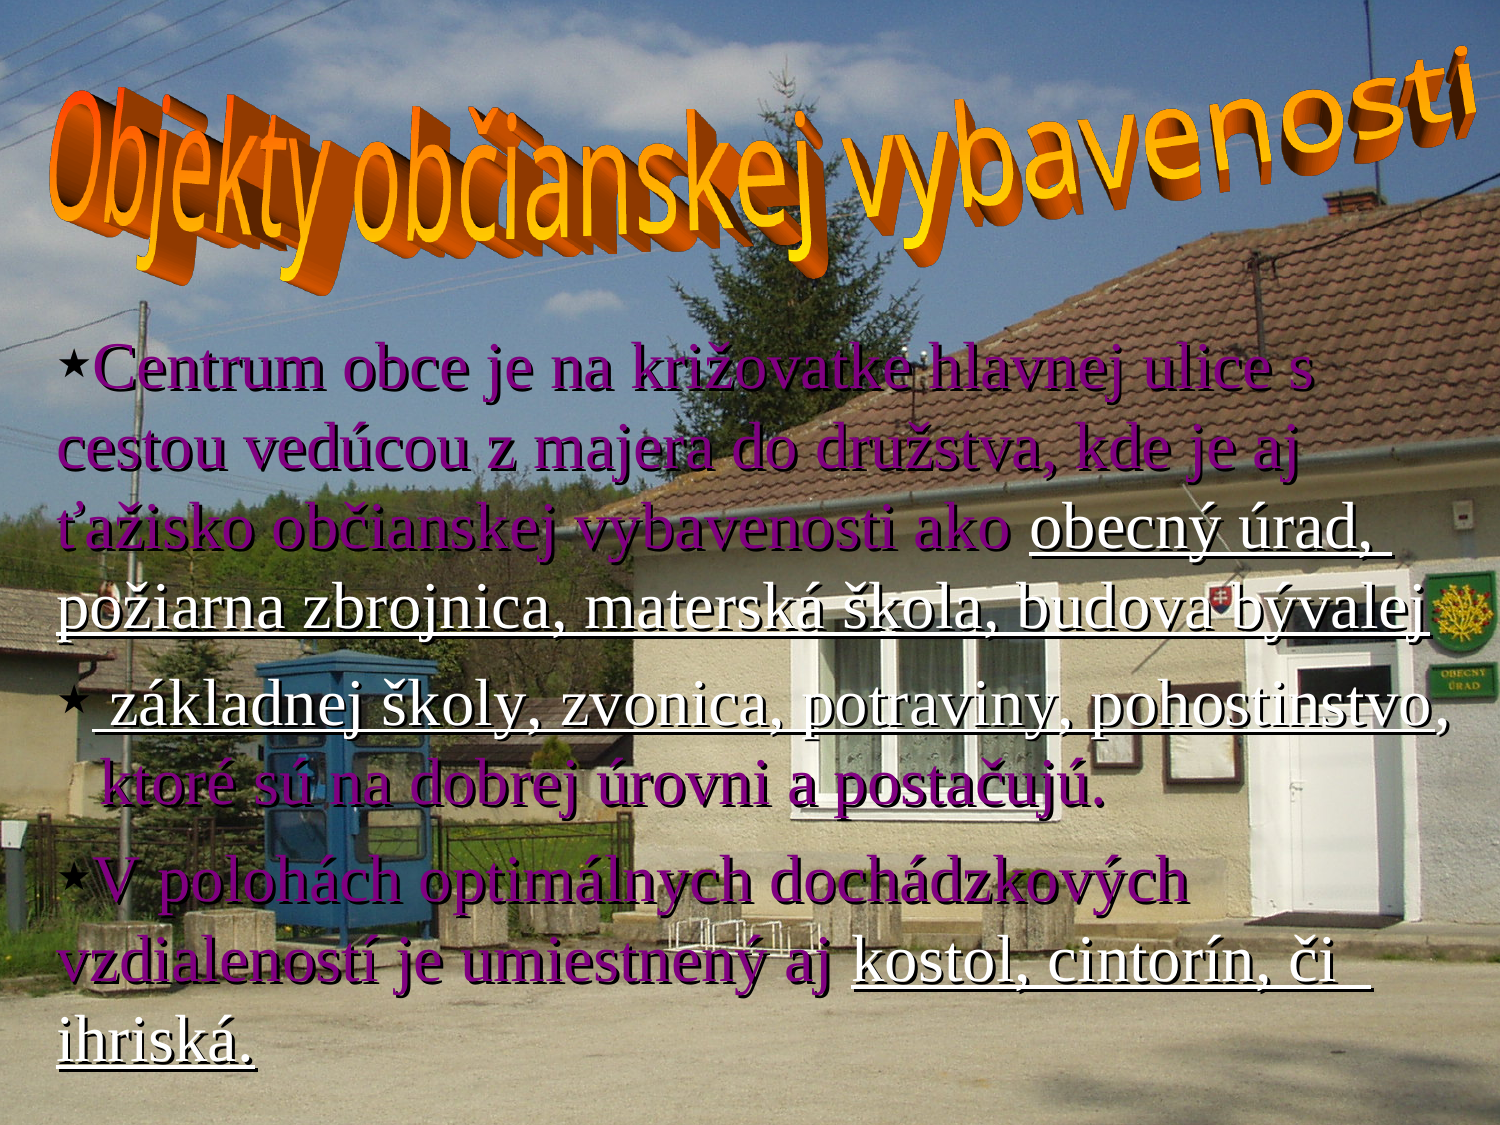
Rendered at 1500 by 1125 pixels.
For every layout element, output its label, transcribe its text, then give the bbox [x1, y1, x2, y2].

list Centrum obce je na križovatke hlavnej ulice s cestou vedúcou z majera do družstva, kde je aj ťažisko občianskej vybavenosti ako obecný úrad, požiarna zbrojnica, materská škola, budova bývalej základnej školy, zvonica, potraviny, pohostinstvo, ktoré sú na dobrej úrovni a postačujú. V polohách optimálnych dochádzkových vzdialeností je umiestnený aj kostol, cintorín, či ihriská. [41, 314, 1500, 1125]
picture [0, 0, 1500, 1125]
